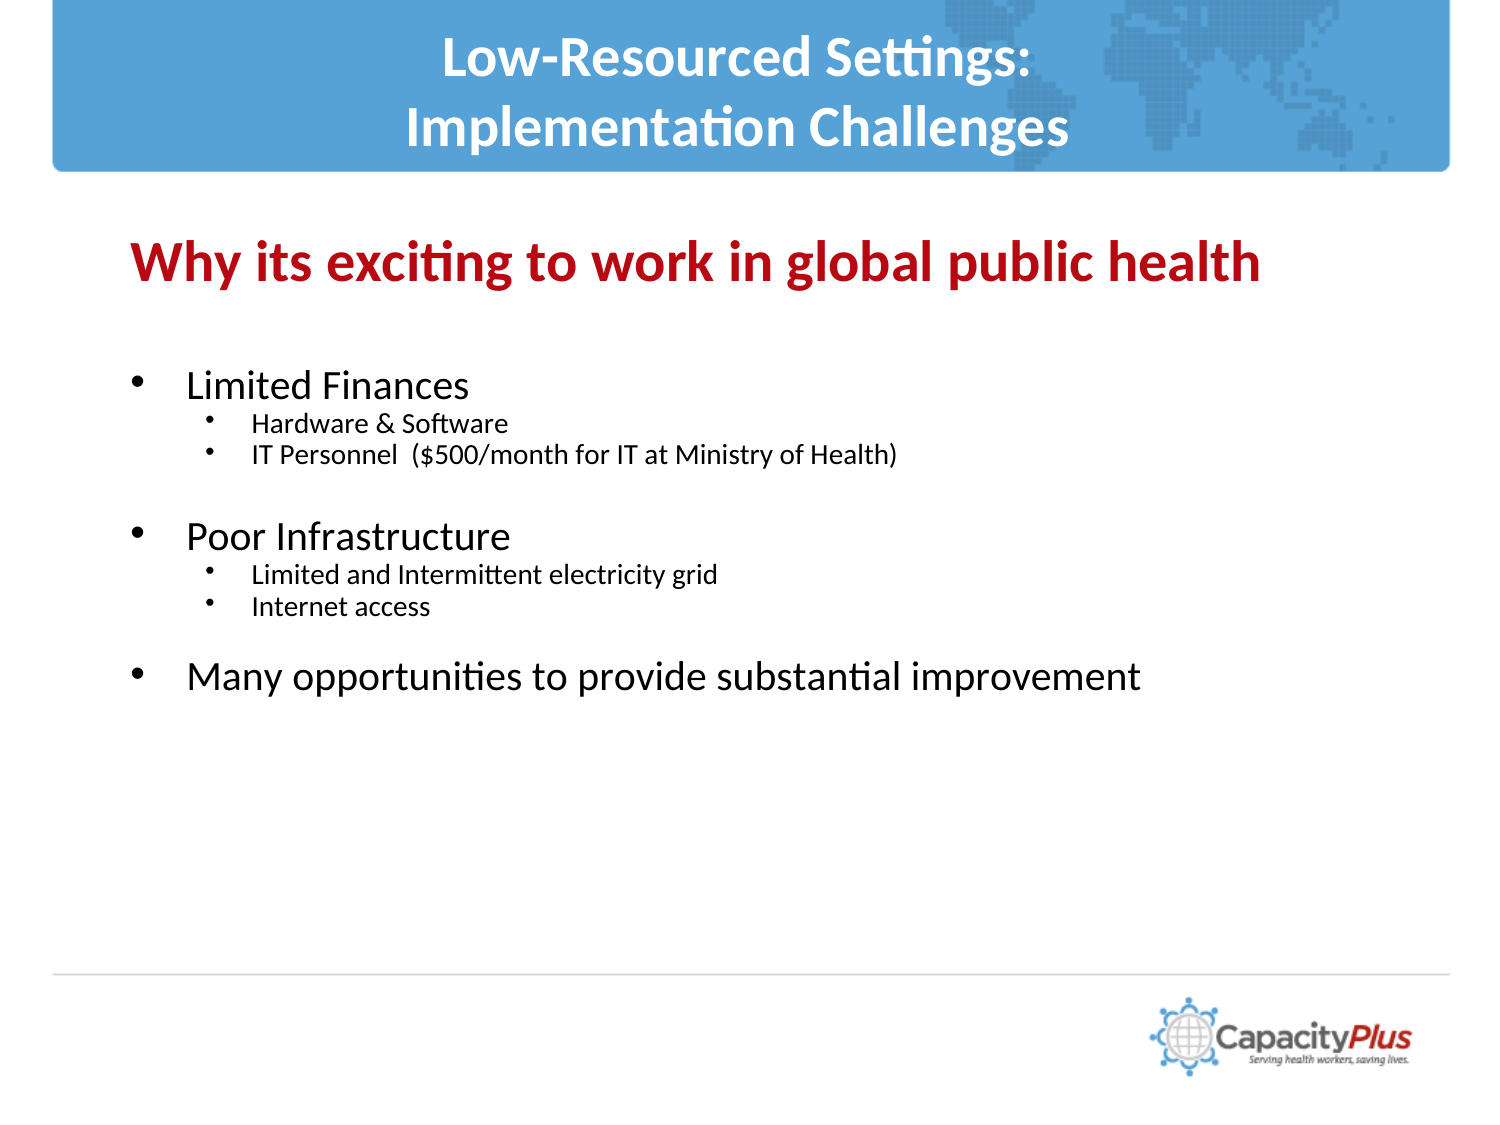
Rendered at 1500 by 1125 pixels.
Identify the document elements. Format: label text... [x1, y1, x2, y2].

text_box Why its exciting to work in global public health Limited Finances Hardware & Software IT Personnel ($500/month for IT at Ministry of Health) Poor Infrastructure Limited and Intermittent electricity grid Internet access Many opportunities to provide substantial improvement [115, 234, 1466, 978]
text_box Low-Resourced Settings: Implementation Challenges [49, 0, 1426, 177]
picture [0, 0, 1500, 1125]
